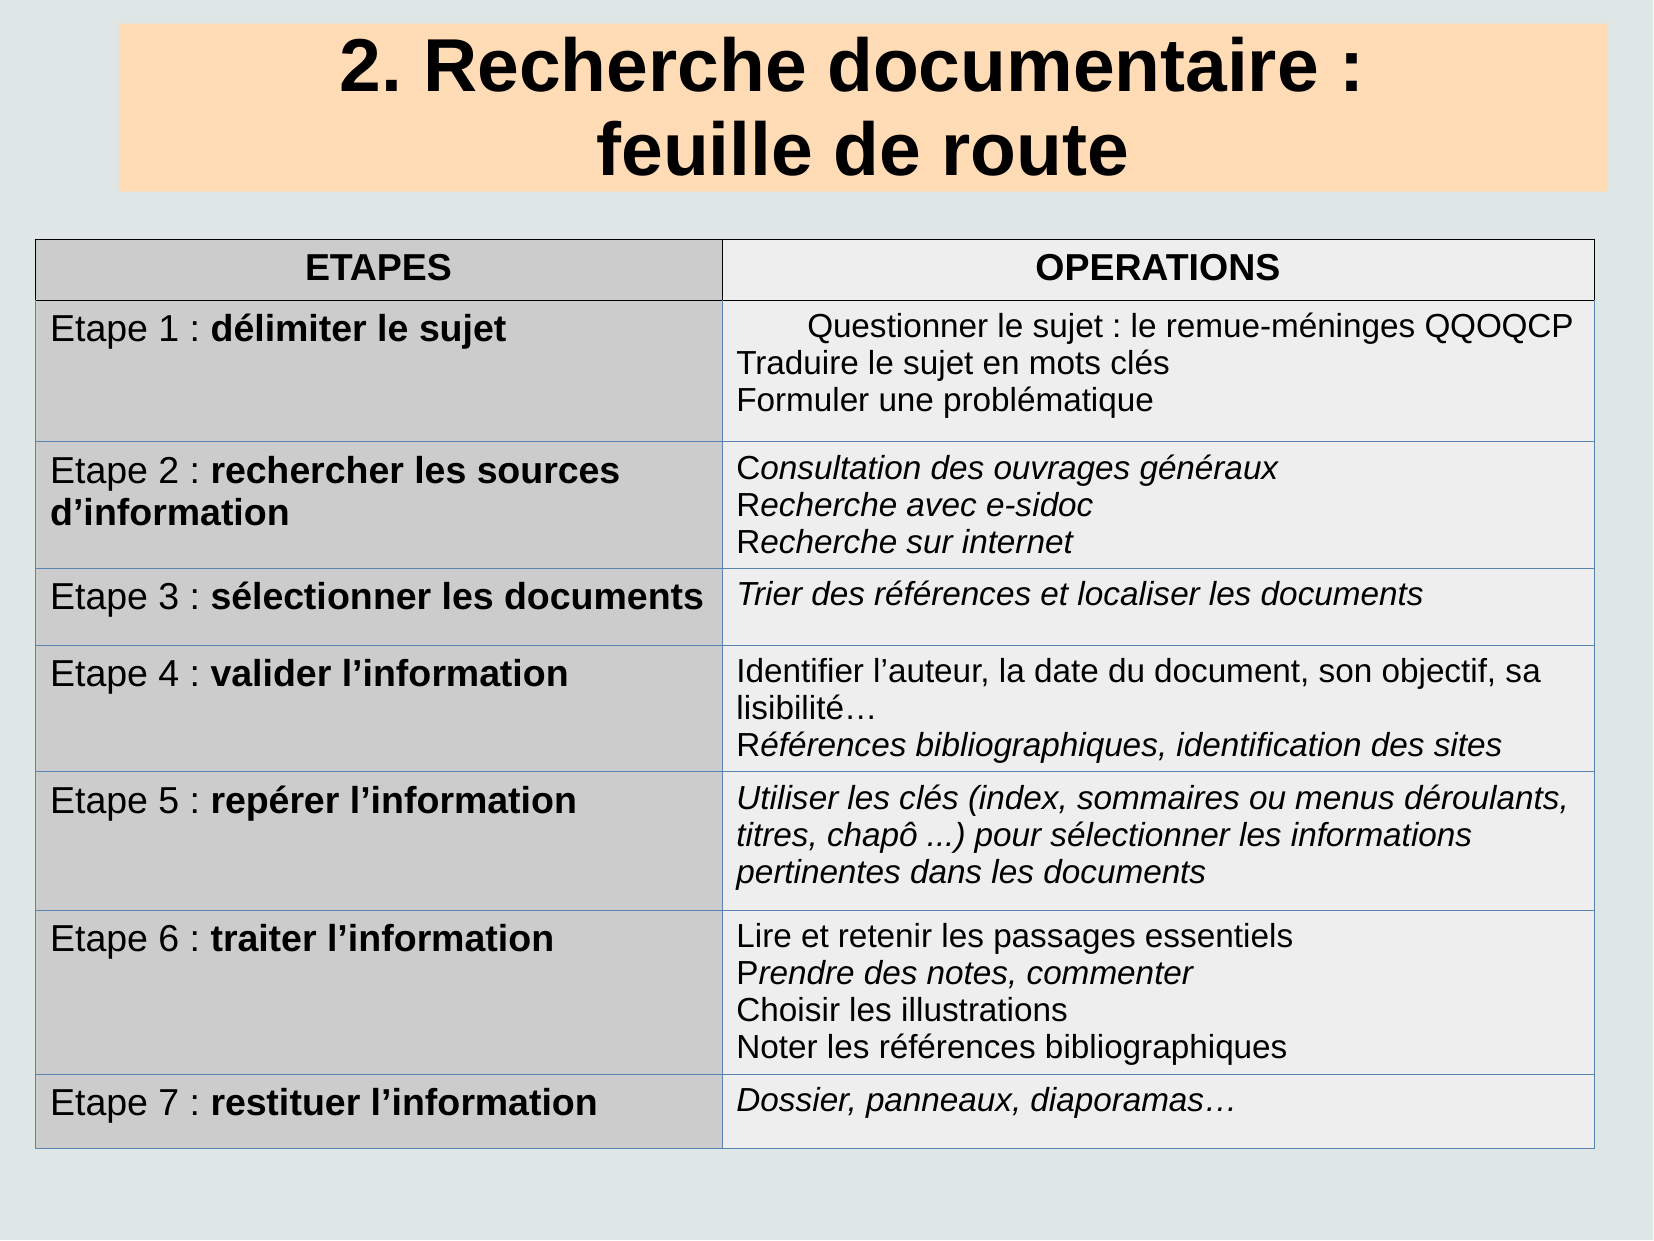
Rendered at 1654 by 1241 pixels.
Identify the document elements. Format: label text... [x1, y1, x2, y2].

table_cell Identifier l’auteur, la date du document, son objectif, sa lisibilité… Références bibliographiques, identification des sites [723, 646, 1594, 771]
table_cell Dossier, panneaux, diaporamas… [723, 1075, 1594, 1148]
table_cell Etape 6 : traiter l’information [36, 911, 722, 1074]
table_header OPERATIONS [723, 240, 1594, 300]
table_cell Etape 3 : sélectionner les documents [36, 569, 722, 645]
table_cell Etape 4 : valider l’information [36, 646, 722, 771]
table_cell Trier des références et localiser les documents [723, 569, 1594, 645]
table_cell Etape 1 : délimiter le sujet [36, 301, 722, 441]
title 2. Recherche documentaire : feuille de route [118, 23, 1608, 192]
table_cell Etape 5 : repérer l’information [36, 772, 722, 910]
table_cell Etape 7 : restituer l’information [36, 1075, 722, 1148]
table_cell Utiliser les clés (index, sommaires ou menus déroulants, titres, chapô ...) pour sélectionner les informations pertinentes dans les documents [723, 772, 1594, 910]
table_cell Consultation des ouvrages généraux Recherche avec e-sidoc Recherche sur internet [723, 442, 1594, 568]
table_cell Etape 2 : rechercher les sources d’information [36, 442, 722, 568]
table_cell Questionner le sujet : le remue-méninges QQOQCP Traduire le sujet en mots clés Formuler une problématique [723, 301, 1594, 441]
table_header ETAPES [36, 240, 722, 300]
table_cell Lire et retenir les passages essentiels Prendre des notes, commenter Choisir les illustrations Noter les références bibliographiques [723, 911, 1594, 1074]
